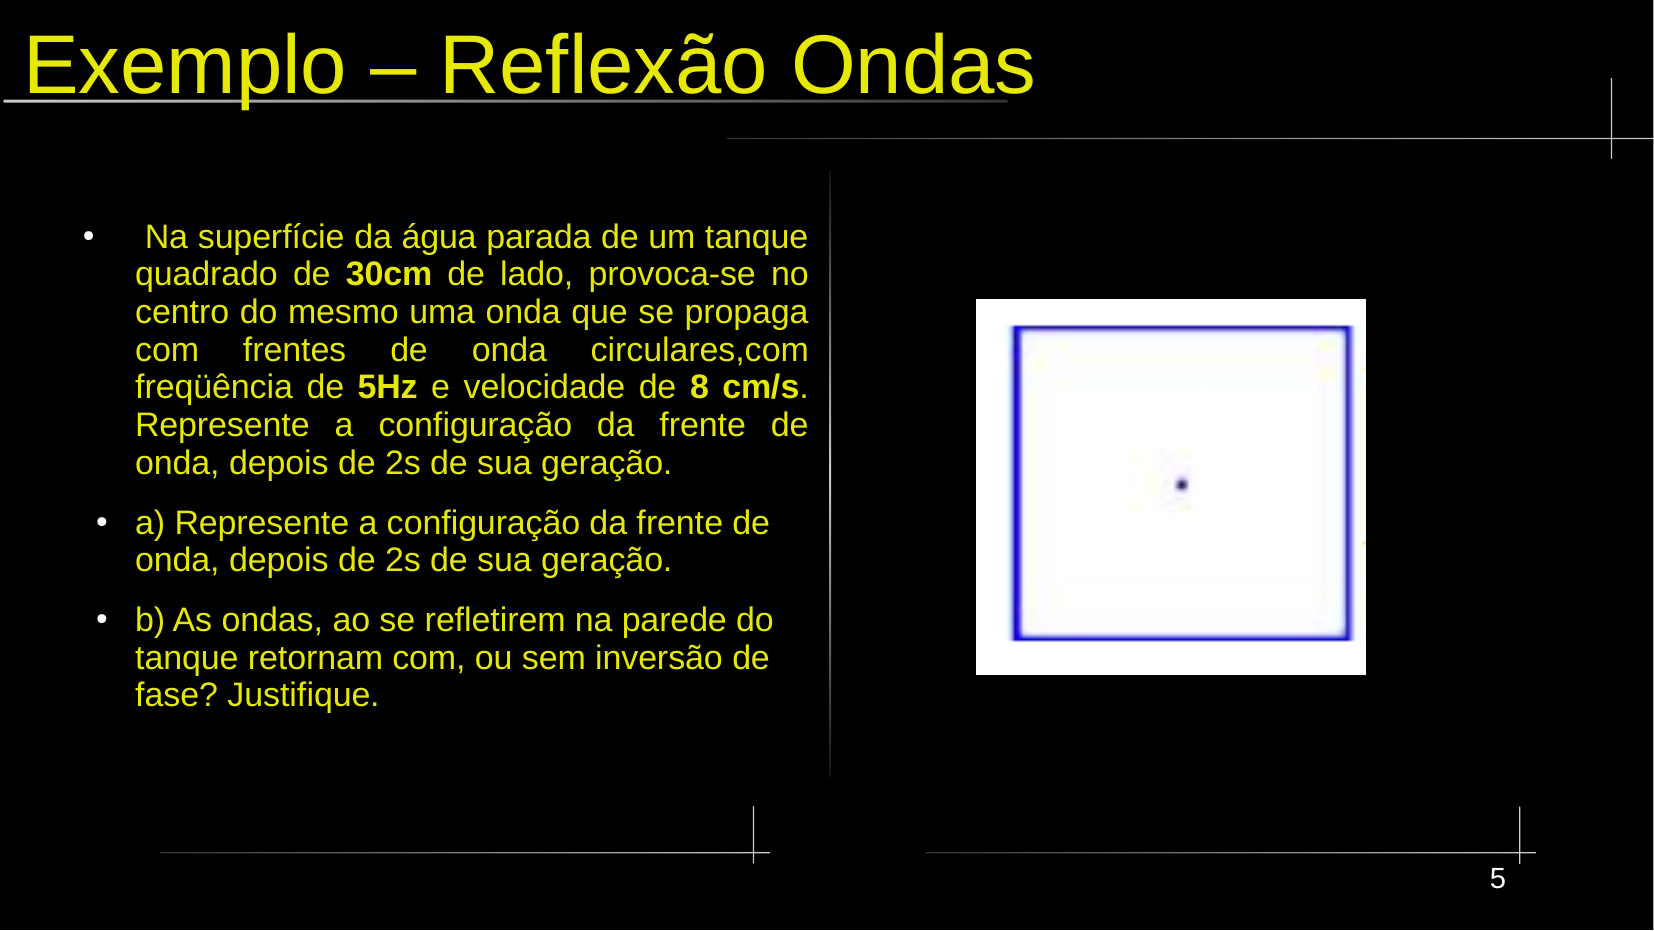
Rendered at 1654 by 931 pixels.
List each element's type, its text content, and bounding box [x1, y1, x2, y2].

title Exemplo – Reflexão Ondas [23, 11, 1589, 119]
picture [976, 299, 1366, 676]
list Na superfície da água parada de um tanque quadrado de 30cm de lado, provoca-se no centro do mesmo uma onda que se propaga com frentes de onda circulares,com freqüência de 5Hz e velocidade de 8 cm/s. Represente a configuração da frente de onda, depois de 2s de sua geração. a) Represente a configuração da frente de onda, depois de 2s de sua geração. b) As ondas, ao se refletirem na parede do tanque retornam com, ou sem inversão de fase? Justifique. [82, 217, 809, 758]
